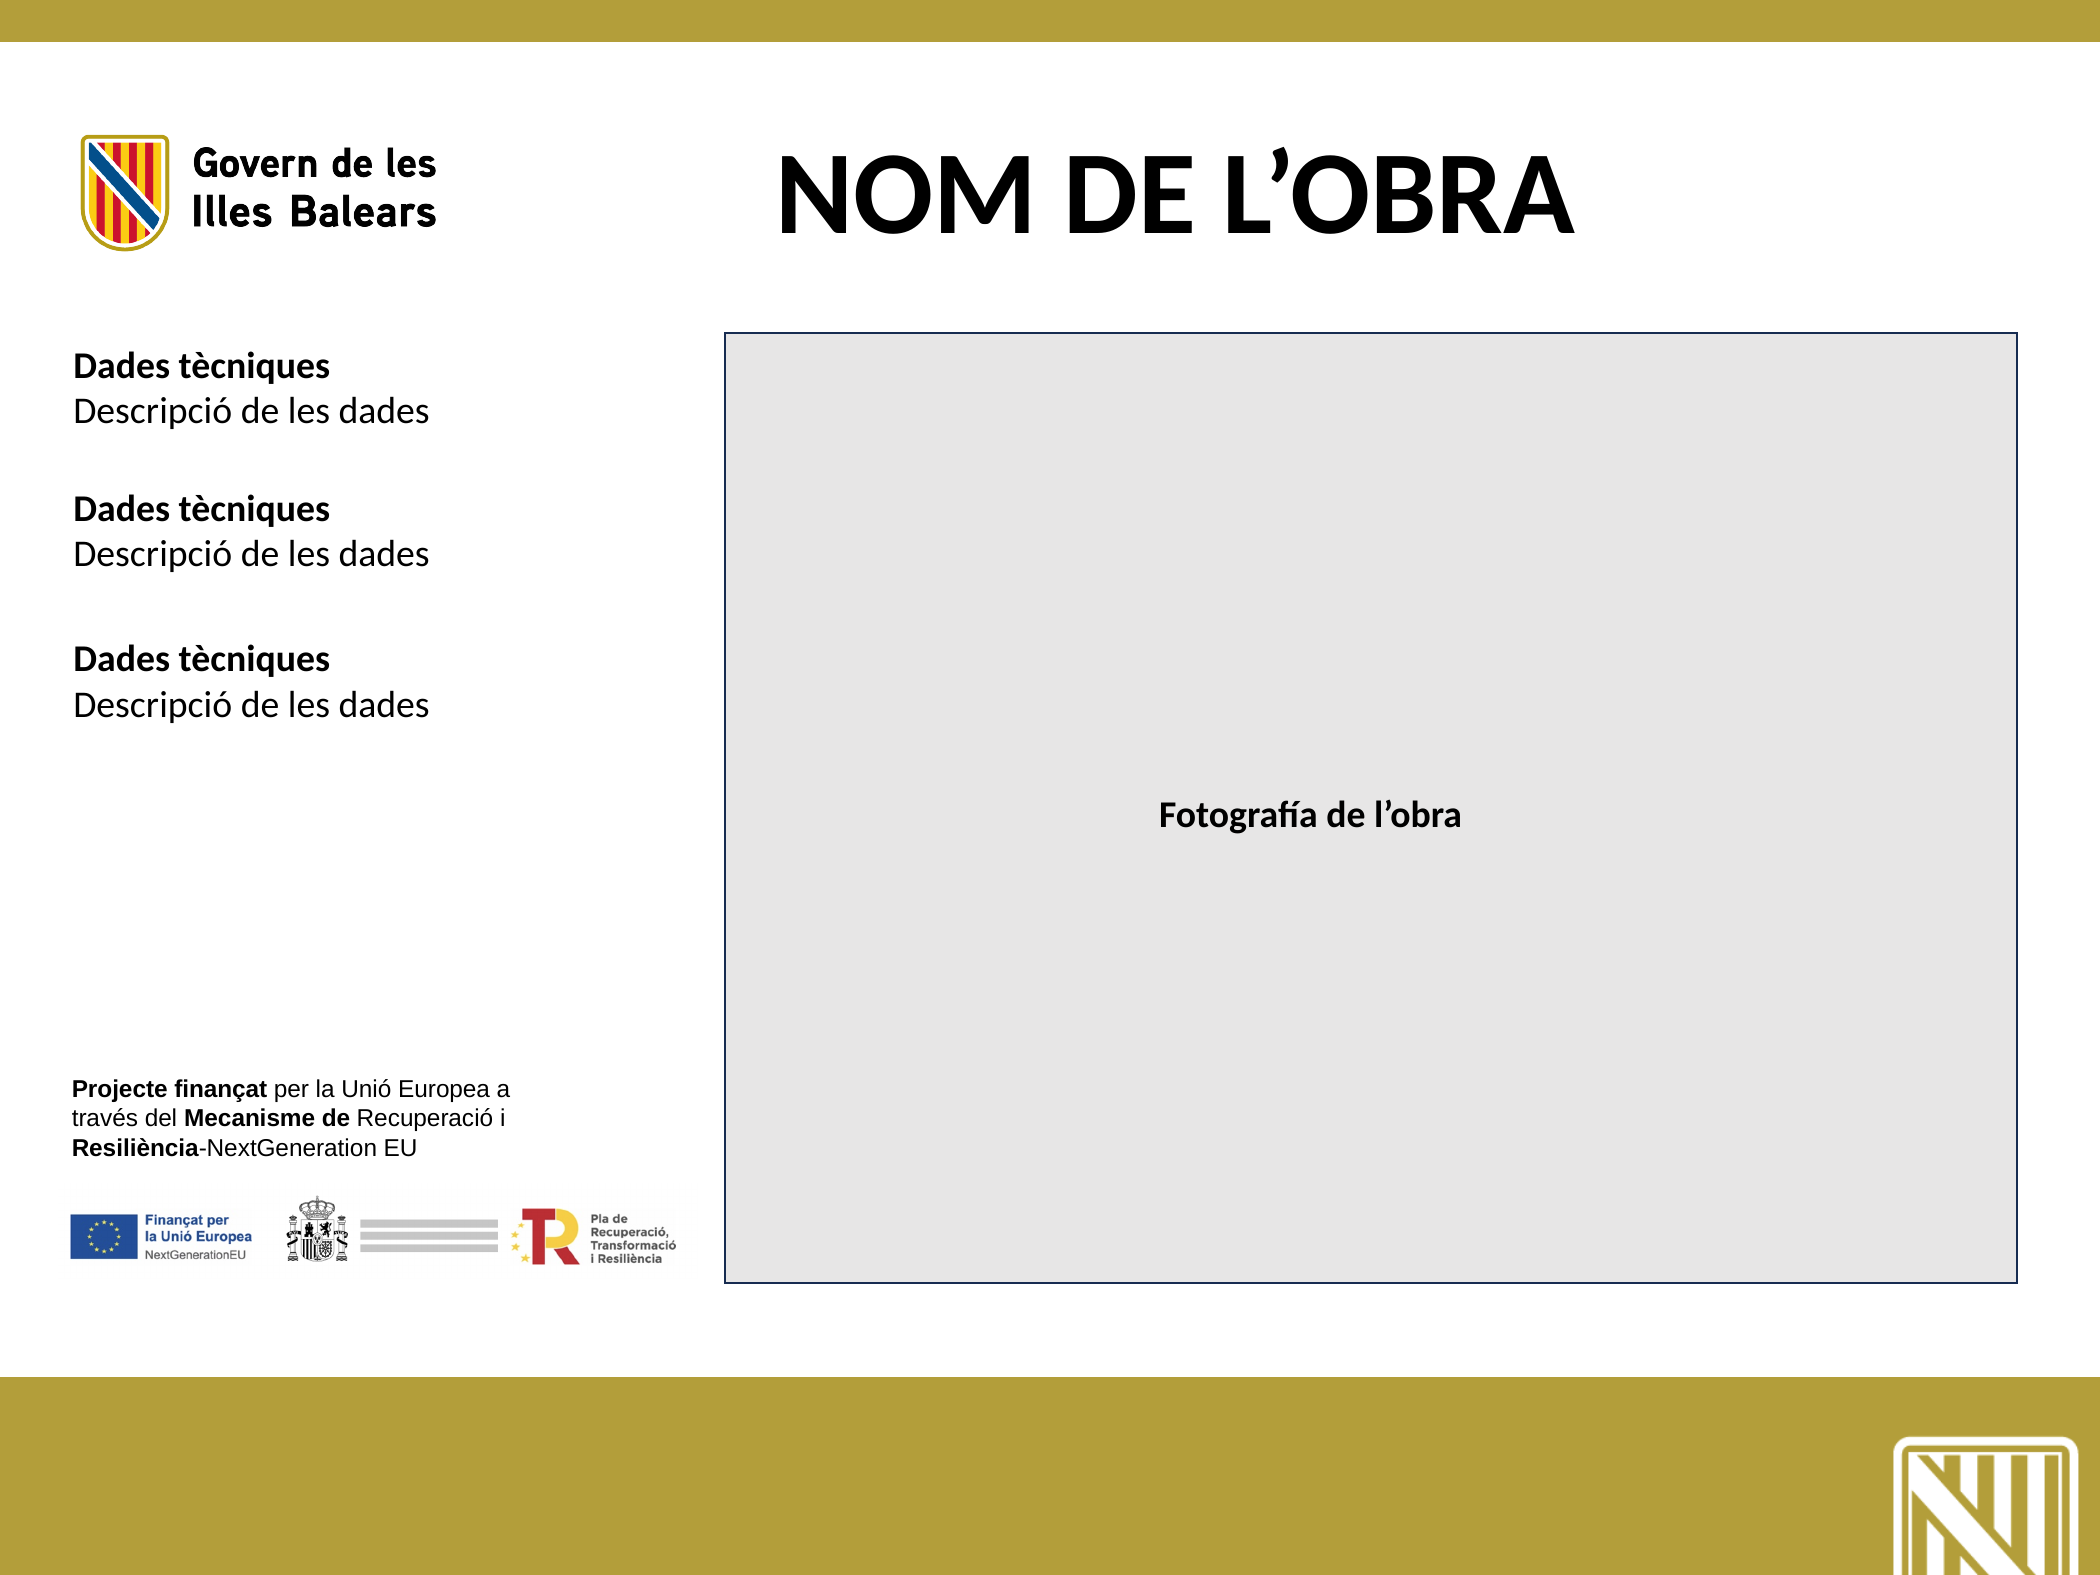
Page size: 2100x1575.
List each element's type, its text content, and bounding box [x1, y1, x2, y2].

picture [58, 1183, 698, 1279]
text_box NOM DE L’OBRA [760, 108, 2018, 385]
text_box Dades tècniques Descripció de les dades [58, 626, 449, 734]
text_box Dades tècniques Descripció de les dades [58, 333, 449, 440]
text_box [725, 333, 2017, 1283]
text_box Dades tècniques Descripció de les dades [58, 476, 449, 583]
picture [68, 119, 448, 267]
picture [0, 0, 2100, 42]
text_box Projecte finançat per la Unió Europea a través del Mecanisme de Recuperació i Resiliència-NextGeneration EU [56, 1066, 538, 1209]
picture [0, 1377, 2100, 1575]
text_box Fotografía de l’obra [1144, 782, 1481, 844]
